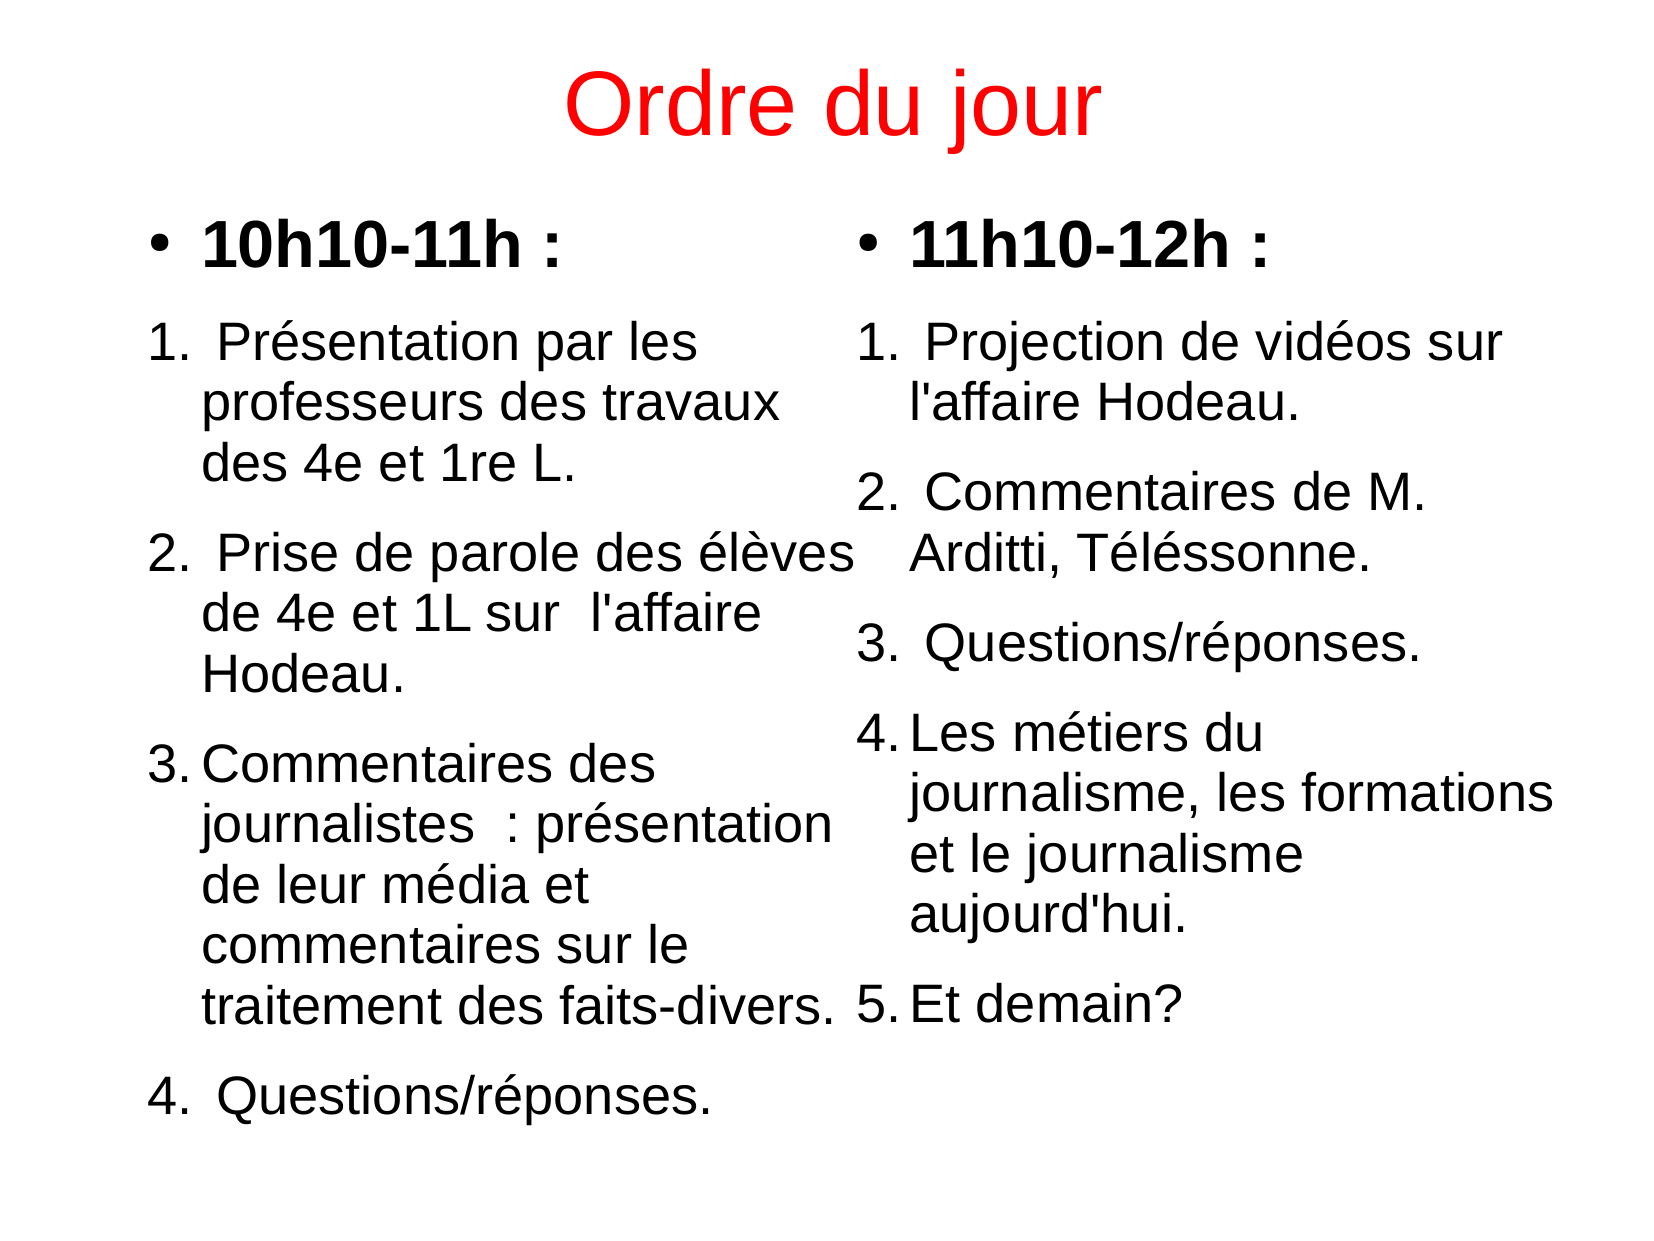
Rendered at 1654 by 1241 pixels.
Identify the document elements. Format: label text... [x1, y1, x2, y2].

list 11h10-12h : Projection de vidéos sur l'affaire Hodeau. Commentaires de M. Arditti, Téléssonne. Questions/réponses. Les métiers du journalisme, les formations et le journalisme aujourd'hui. Et demain? [838, 206, 1565, 1182]
title Ordre du jour [76, 0, 1565, 208]
list 10h10-11h : Présentation par les professeurs des travaux des 4e et 1re L. Prise de parole des élèves de 4e et 1L sur l'affaire Hodeau. Commentaires des journalistes : présentation de leur média et commentaires sur le traitement des faits-divers. Questions/réponses. [130, 206, 857, 1241]
